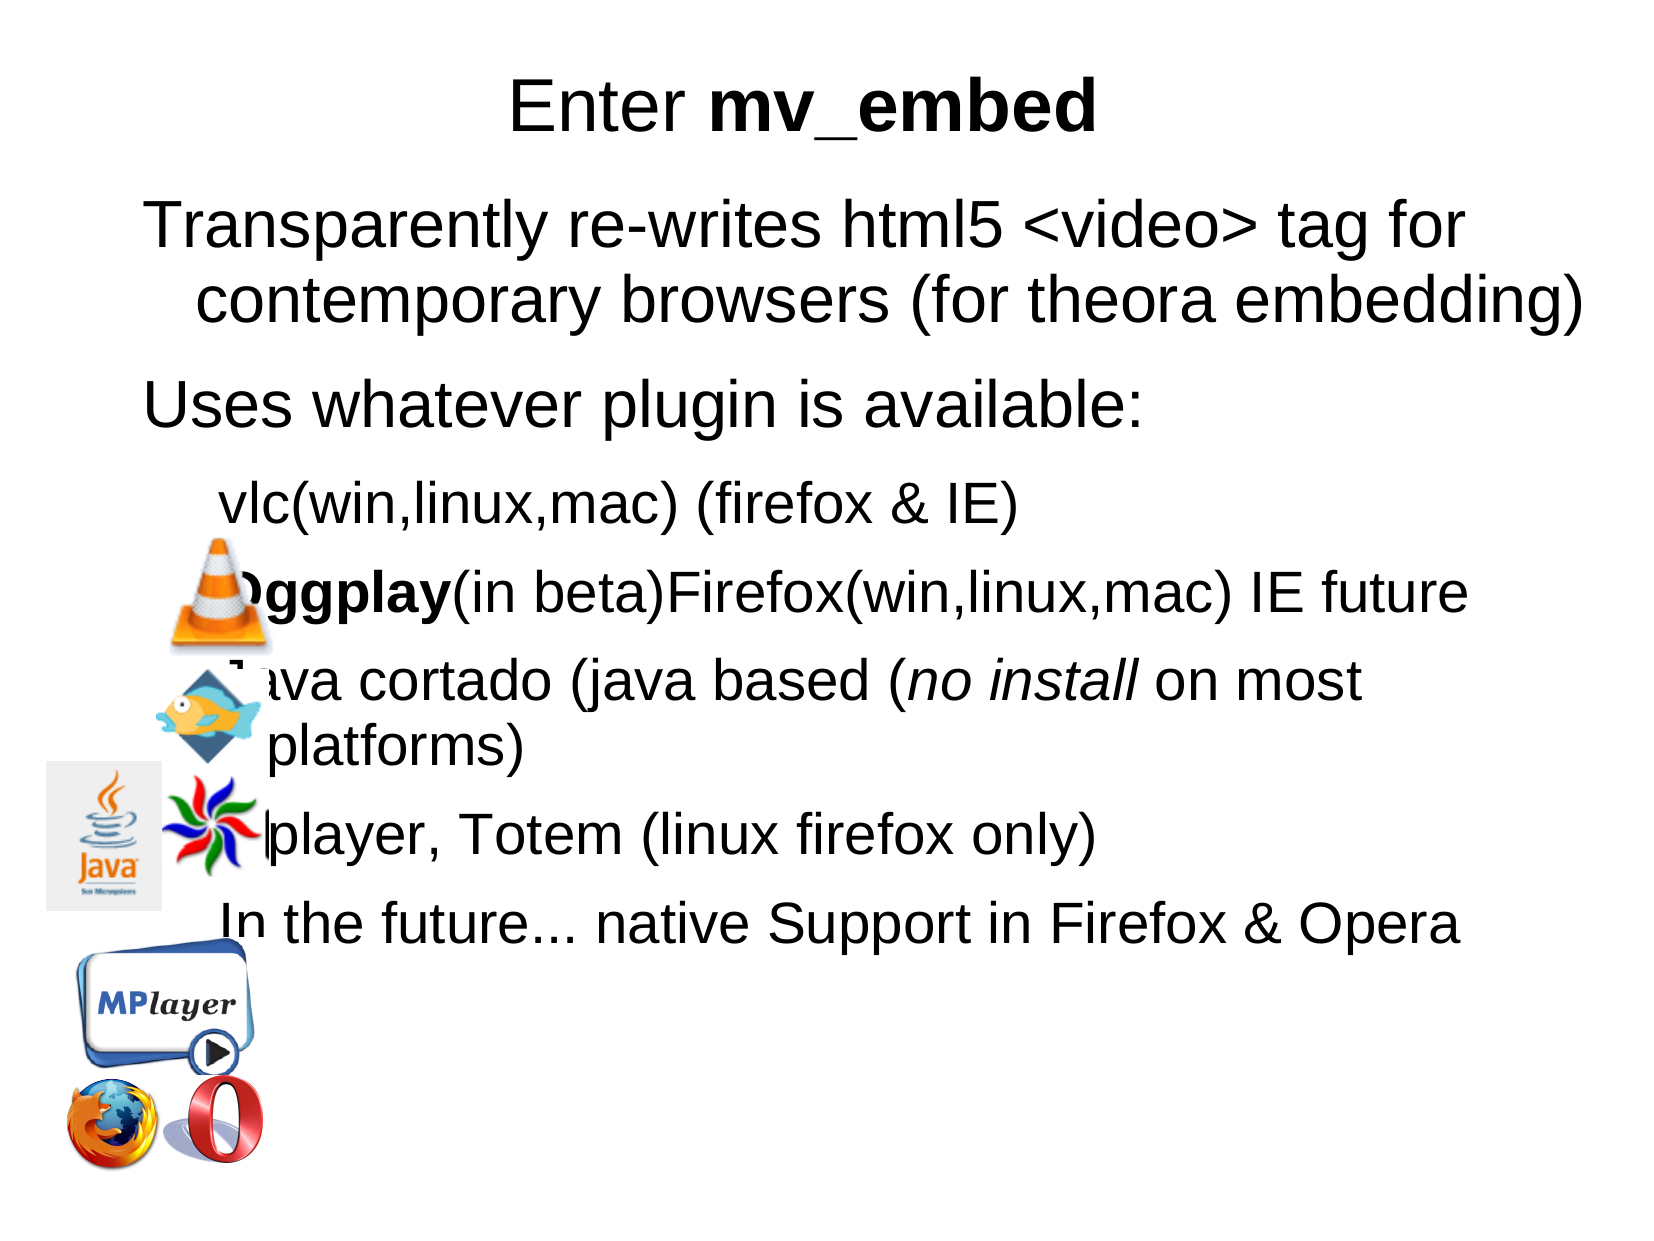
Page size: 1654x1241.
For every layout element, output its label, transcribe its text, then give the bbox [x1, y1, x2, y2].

picture [46, 536, 295, 911]
title Enter mv_embed [59, 9, 1548, 202]
list Transparently re-writes html5 <video> tag for contemporary browsers (for theora embedding) Uses whatever plugin is available: vlc(win,linux,mac) (firefox & IE) Oggplay(in beta)Firefox(win,linux,mac) IE future Java cortado (java based (no install on most platforms) Mplayer, Totem (linux firefox only) In the future... native Support in Firefox & Opera [124, 187, 1613, 1160]
picture [65, 937, 267, 1175]
